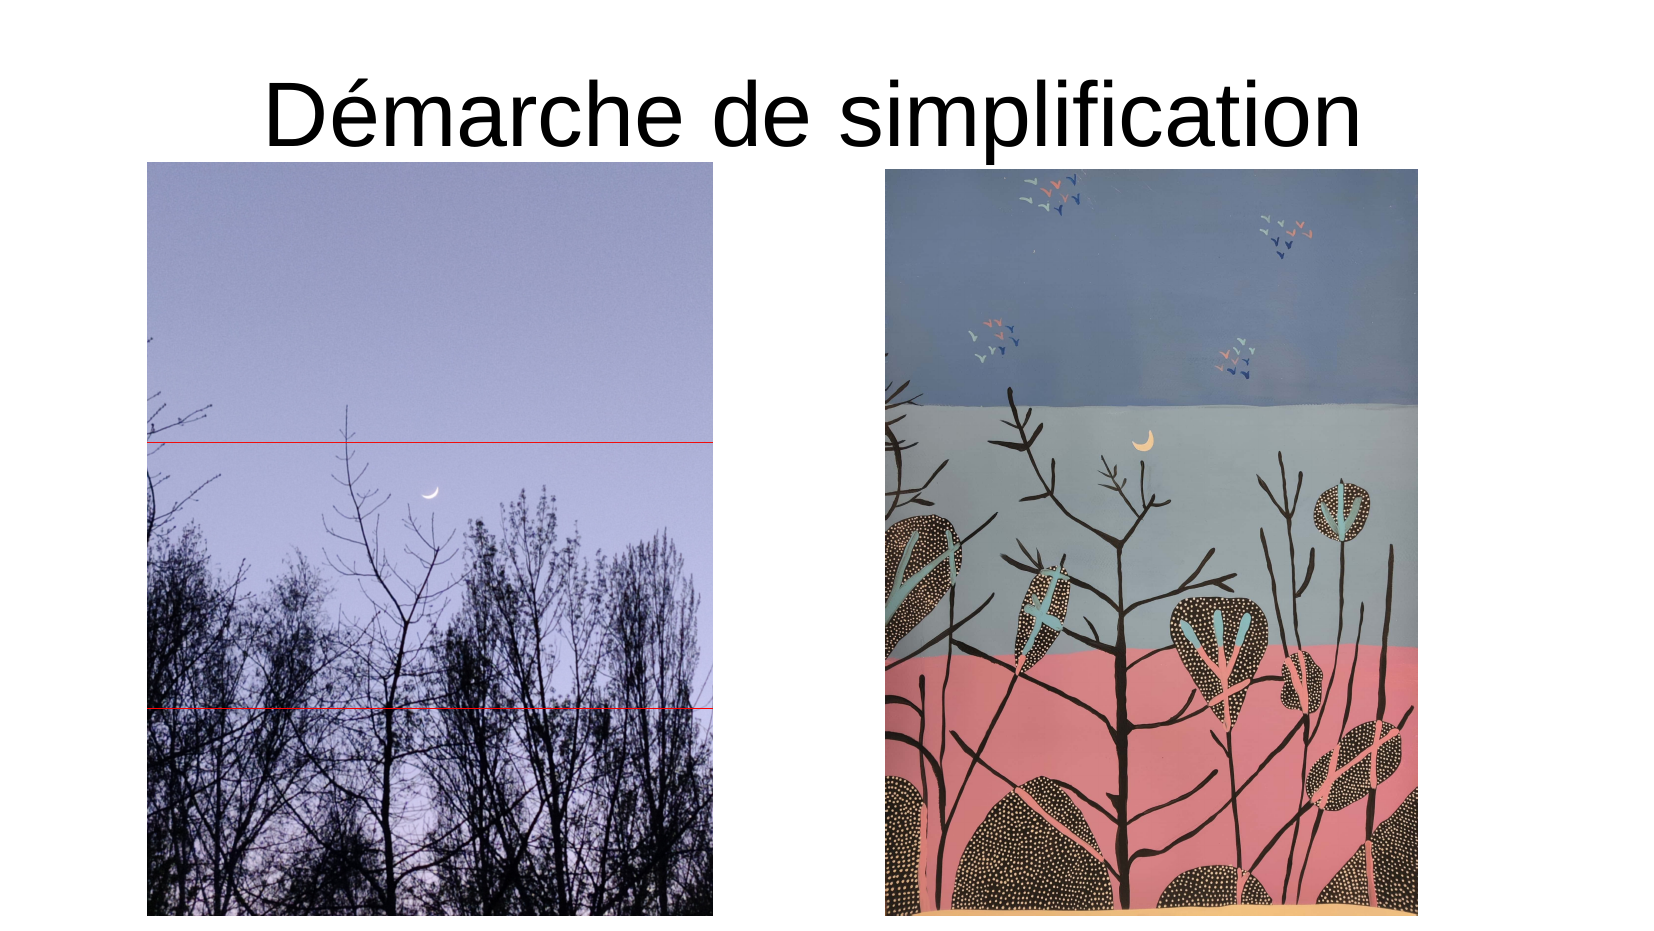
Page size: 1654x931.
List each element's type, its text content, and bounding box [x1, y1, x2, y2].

picture [885, 169, 1418, 916]
title Démarche de simplification [82, 37, 1571, 193]
picture [147, 162, 713, 442]
picture [147, 709, 713, 916]
picture [147, 443, 713, 708]
